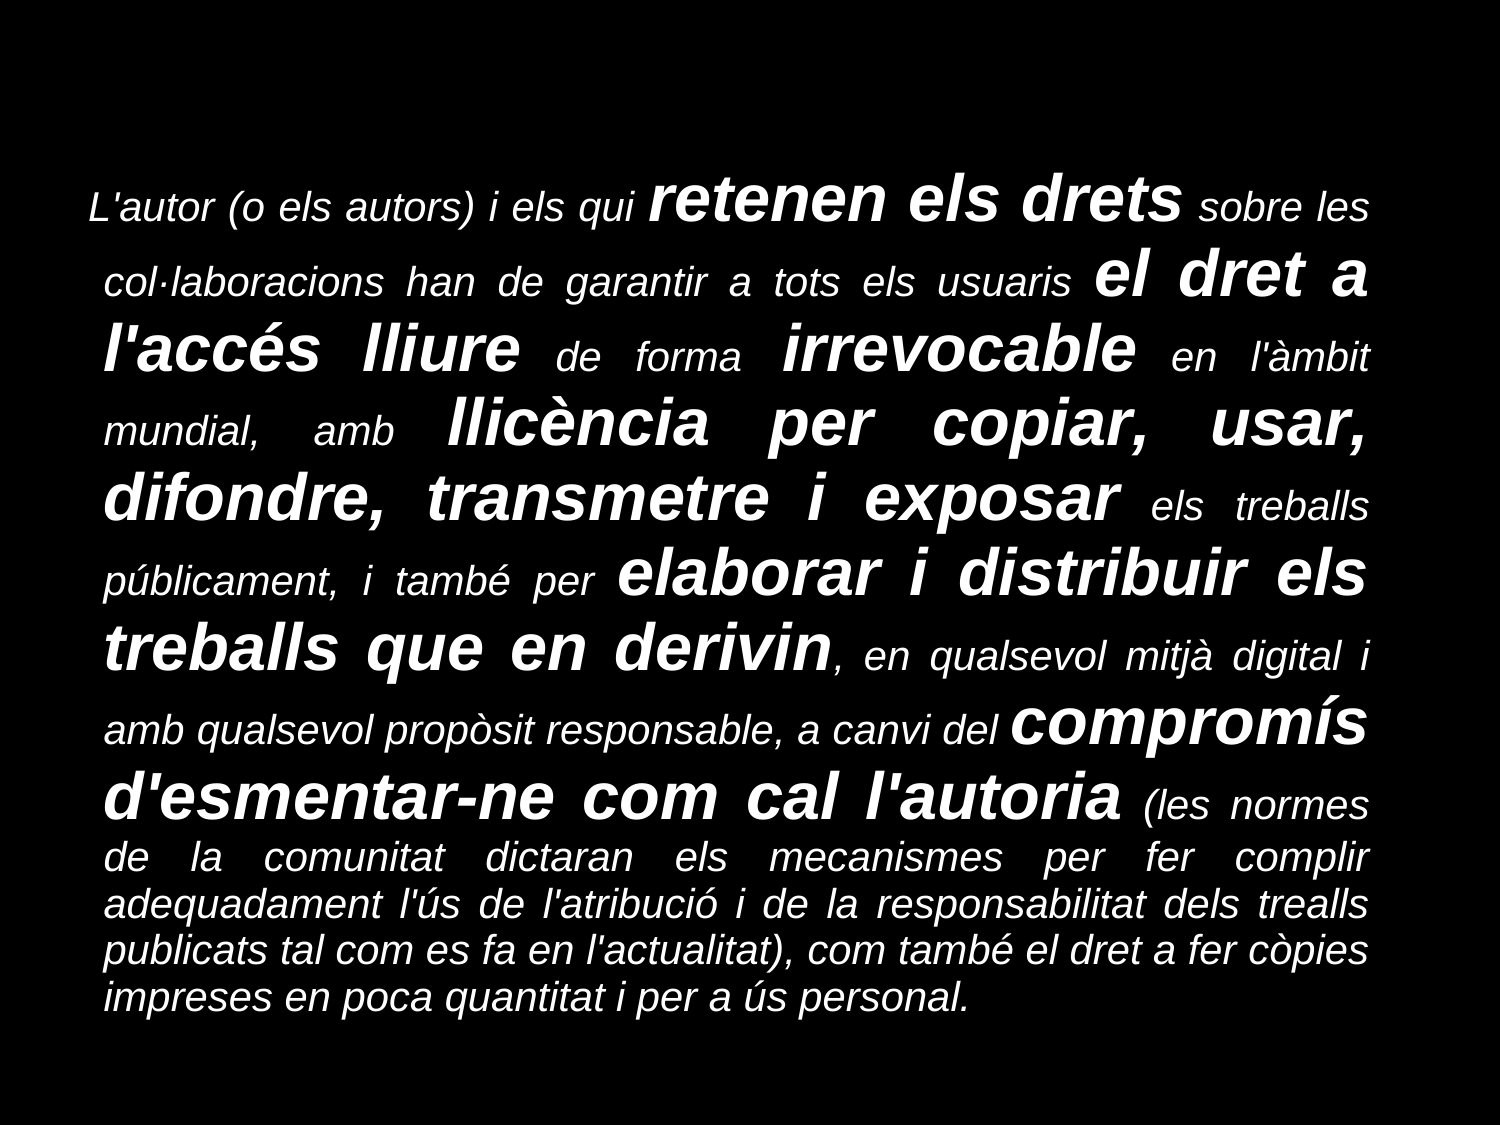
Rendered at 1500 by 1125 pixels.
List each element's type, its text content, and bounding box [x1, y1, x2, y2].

title L'autor (o els autors) i els qui retenen els drets sobre les col·laboracions han de garantir a tots els usuaris el dret a l'accés lliure de forma irrevocable en l'àmbit mundial, amb llicència per copiar, usar, difondre, transmetre i exposar els treballs públicament, i també per elaborar i distribuir els treballs que en derivin, en qualsevol mitjà digital i amb qualsevol propòsit responsable, a canvi del compromís d'esmentar-ne com cal l'autoria (les normes de la comunitat dictaran els mecanismes per fer complir adequadament l'ús de l'atribució i de la responsabilitat dels trealls publicats tal com es fa en l'actualitat), com també el dret a fer còpies impreses en poca quantitat i per a ús personal. [47, 118, 1371, 1063]
